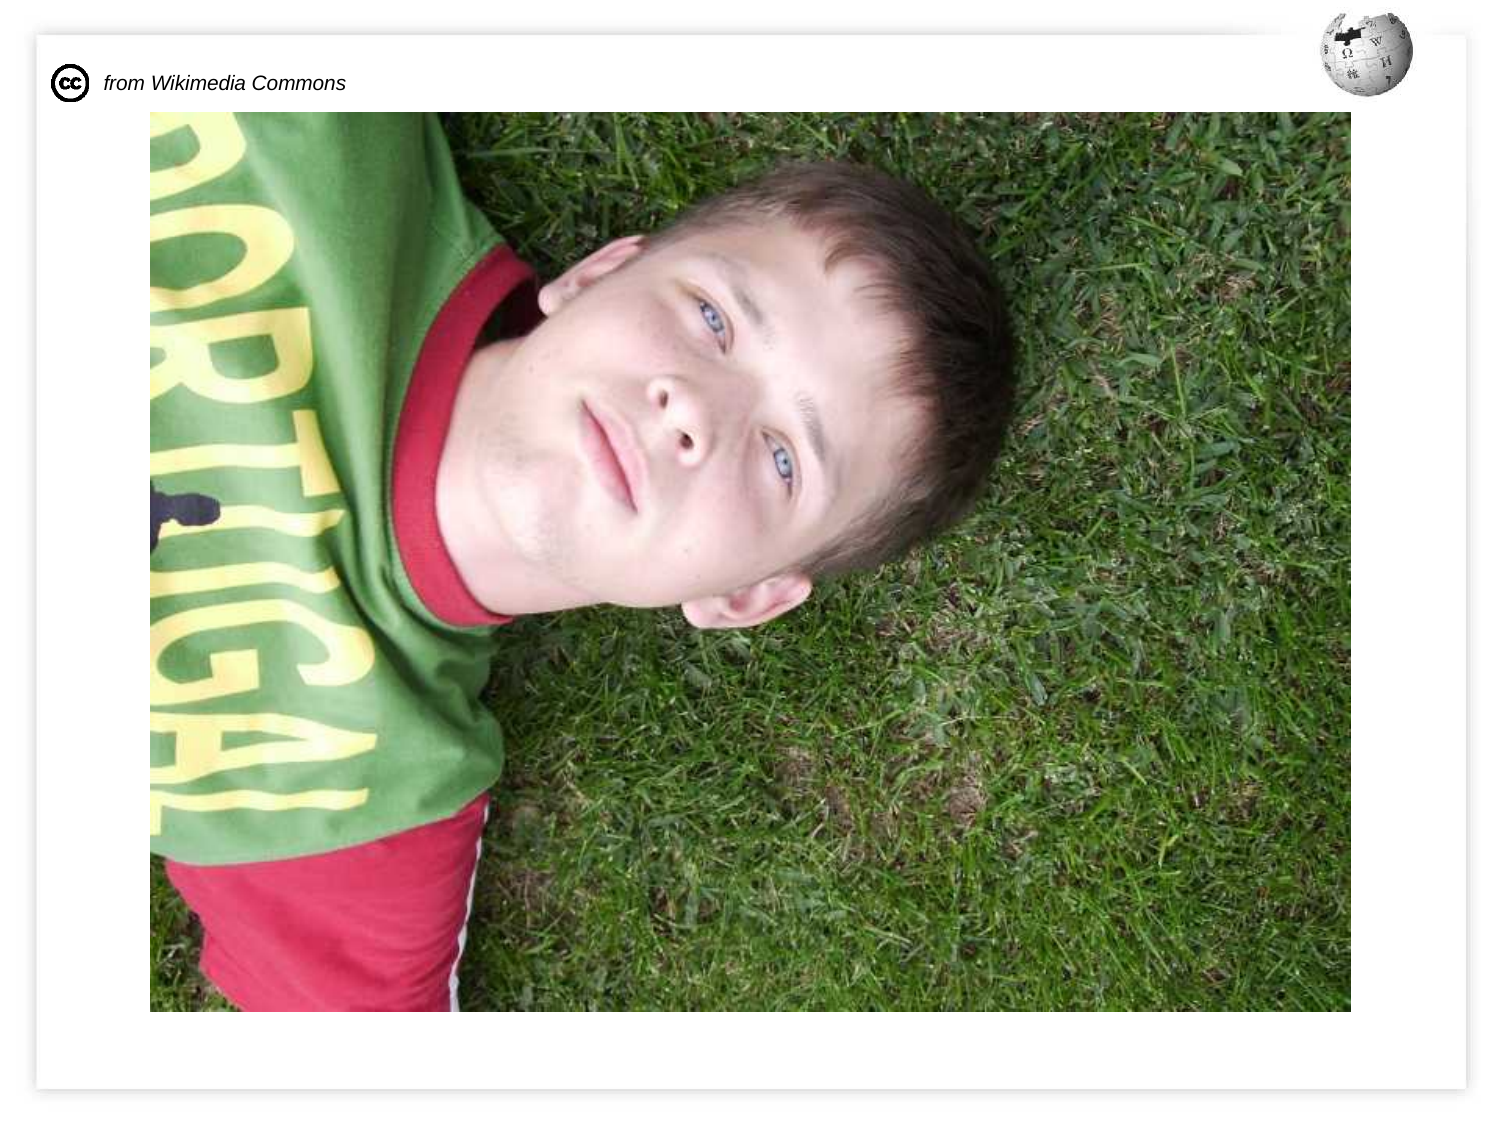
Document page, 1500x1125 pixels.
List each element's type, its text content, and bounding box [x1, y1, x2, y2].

text_box from Wikimedia Commons [88, 64, 427, 103]
picture [0, 0, 1500, 1125]
